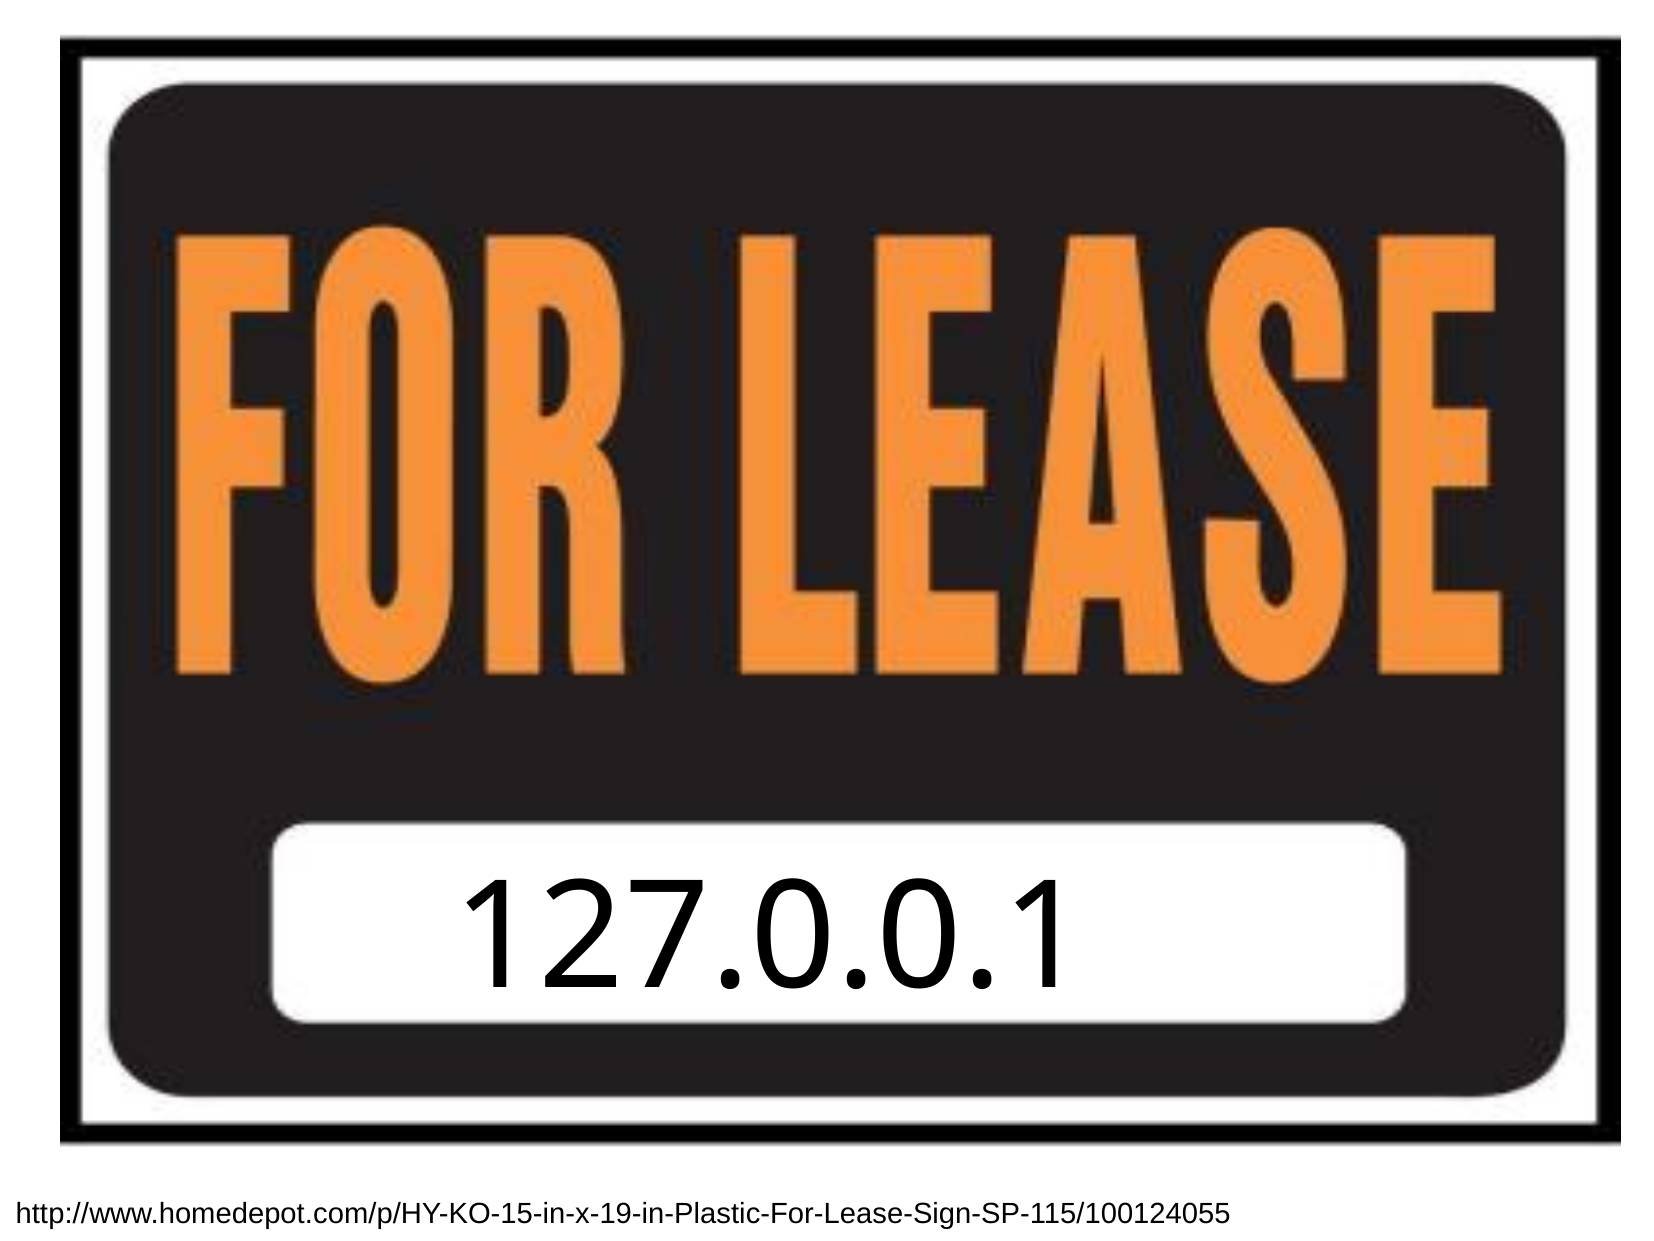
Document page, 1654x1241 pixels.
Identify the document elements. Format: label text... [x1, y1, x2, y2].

picture [60, 0, 1621, 1241]
title 127.0.0.1 [26, 825, 1516, 1035]
title http://www.homedepot.com/p/HY-KO-15-in-x-19-in-Plastic-For-Lease-Sign-SP-115/100124055 [0, 1110, 1369, 1241]
